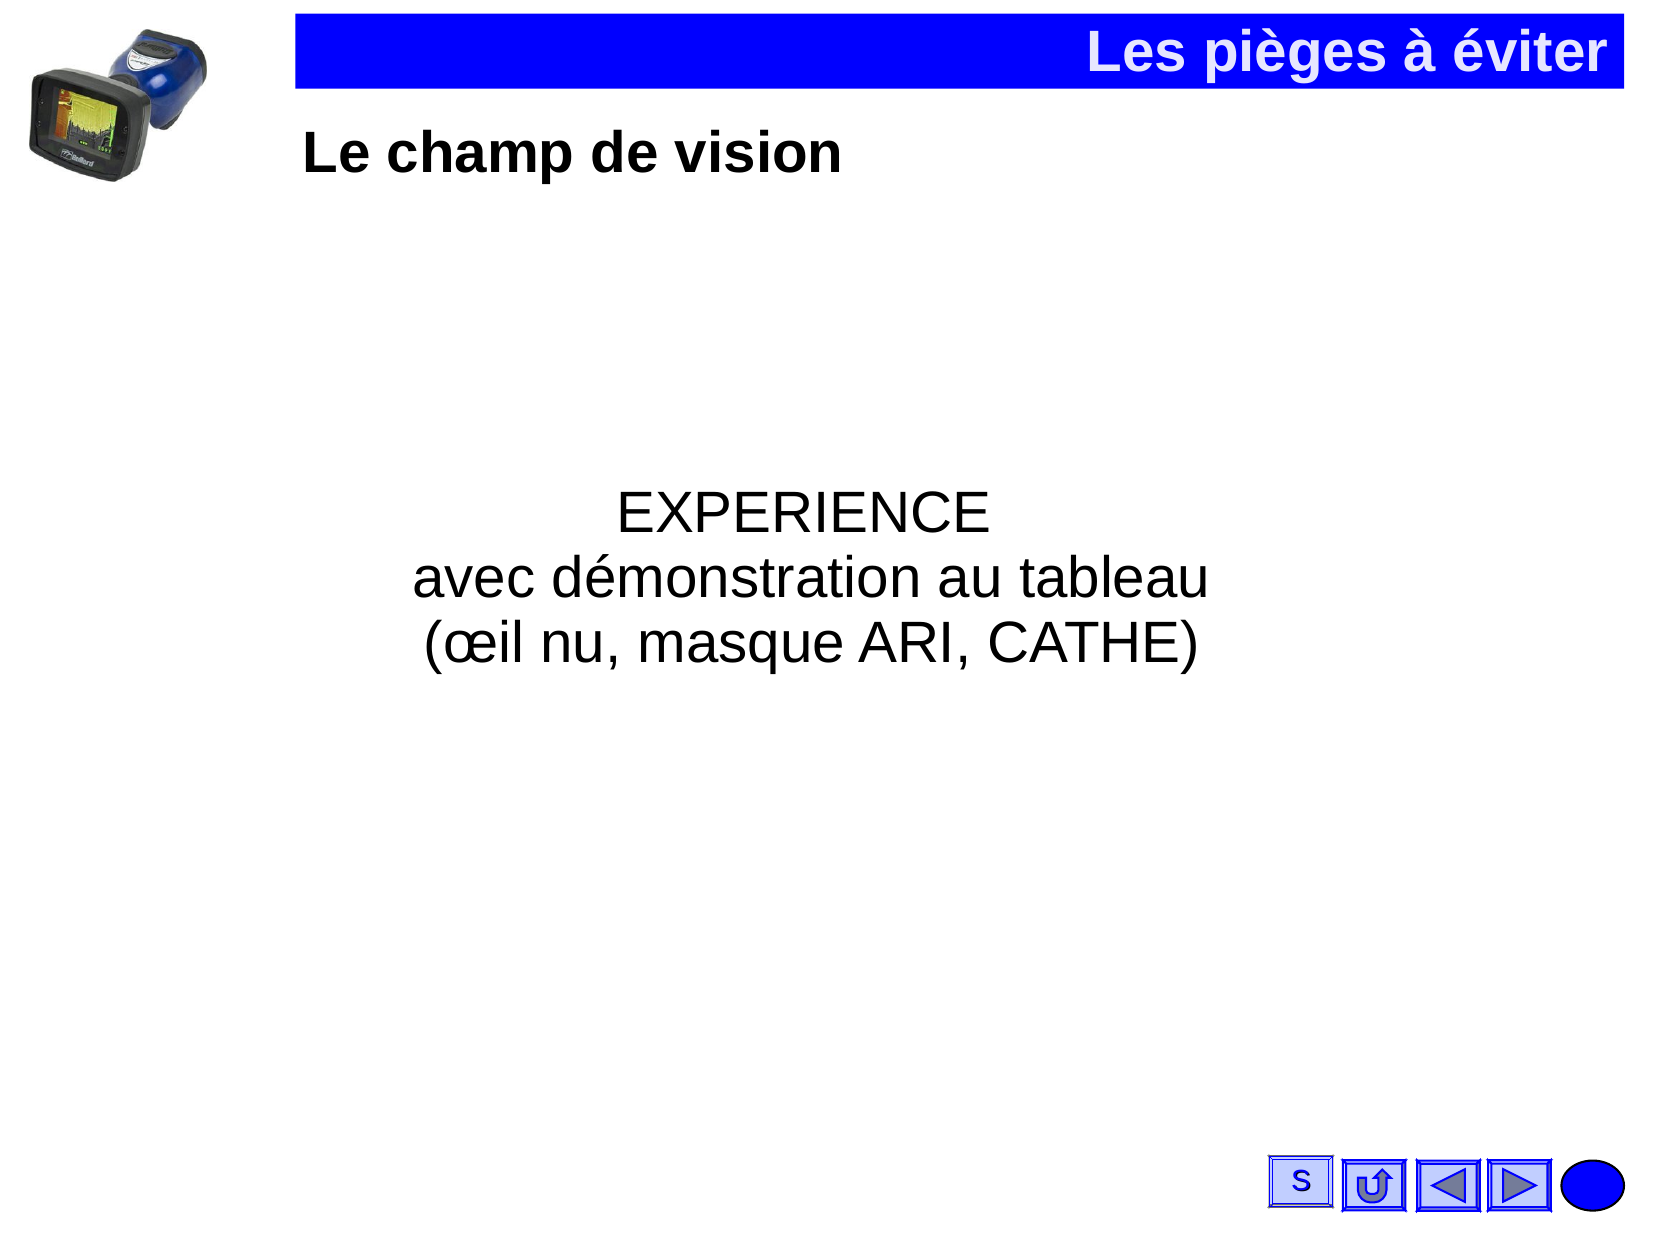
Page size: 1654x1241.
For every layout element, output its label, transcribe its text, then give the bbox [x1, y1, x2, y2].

text_box EXPERIENCE avec démonstration au tableau (œil nu, masque ARI, CATHE) [206, 472, 1418, 812]
text_box Les pièges à éviter [295, 13, 1625, 89]
text_box [1561, 1160, 1625, 1211]
picture [29, 29, 207, 182]
text_box Le champ de vision [287, 112, 859, 193]
